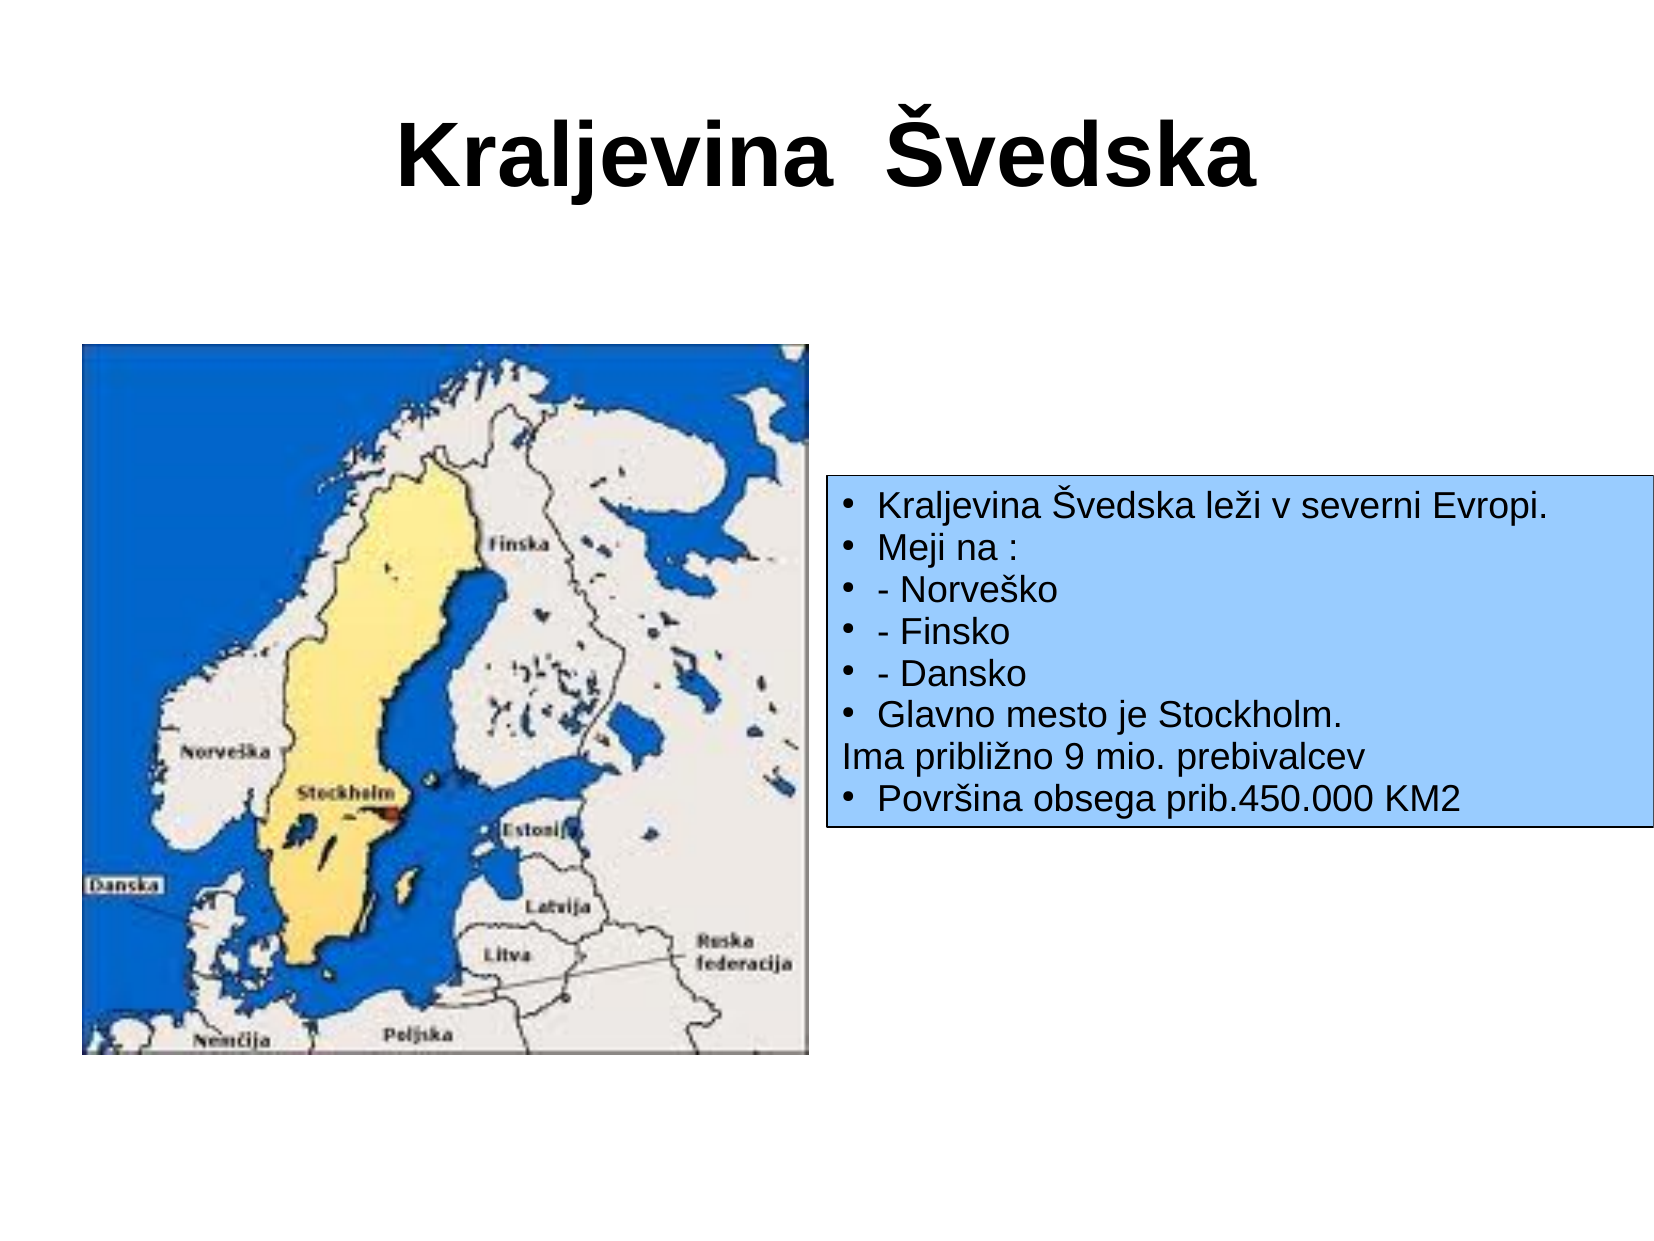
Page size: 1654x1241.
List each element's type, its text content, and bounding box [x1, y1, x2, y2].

text_box Kraljevina Švedska leži v severni Evropi. Meji na : - Norveško - Finsko - Dansko Glavno mesto je Stockholm. Ima približno 9 mio. prebivalcev Površina obsega prib.450.000 KM2 [826, 475, 1654, 827]
picture [82, 344, 809, 1055]
title Kraljevina Švedska [82, 56, 1571, 249]
